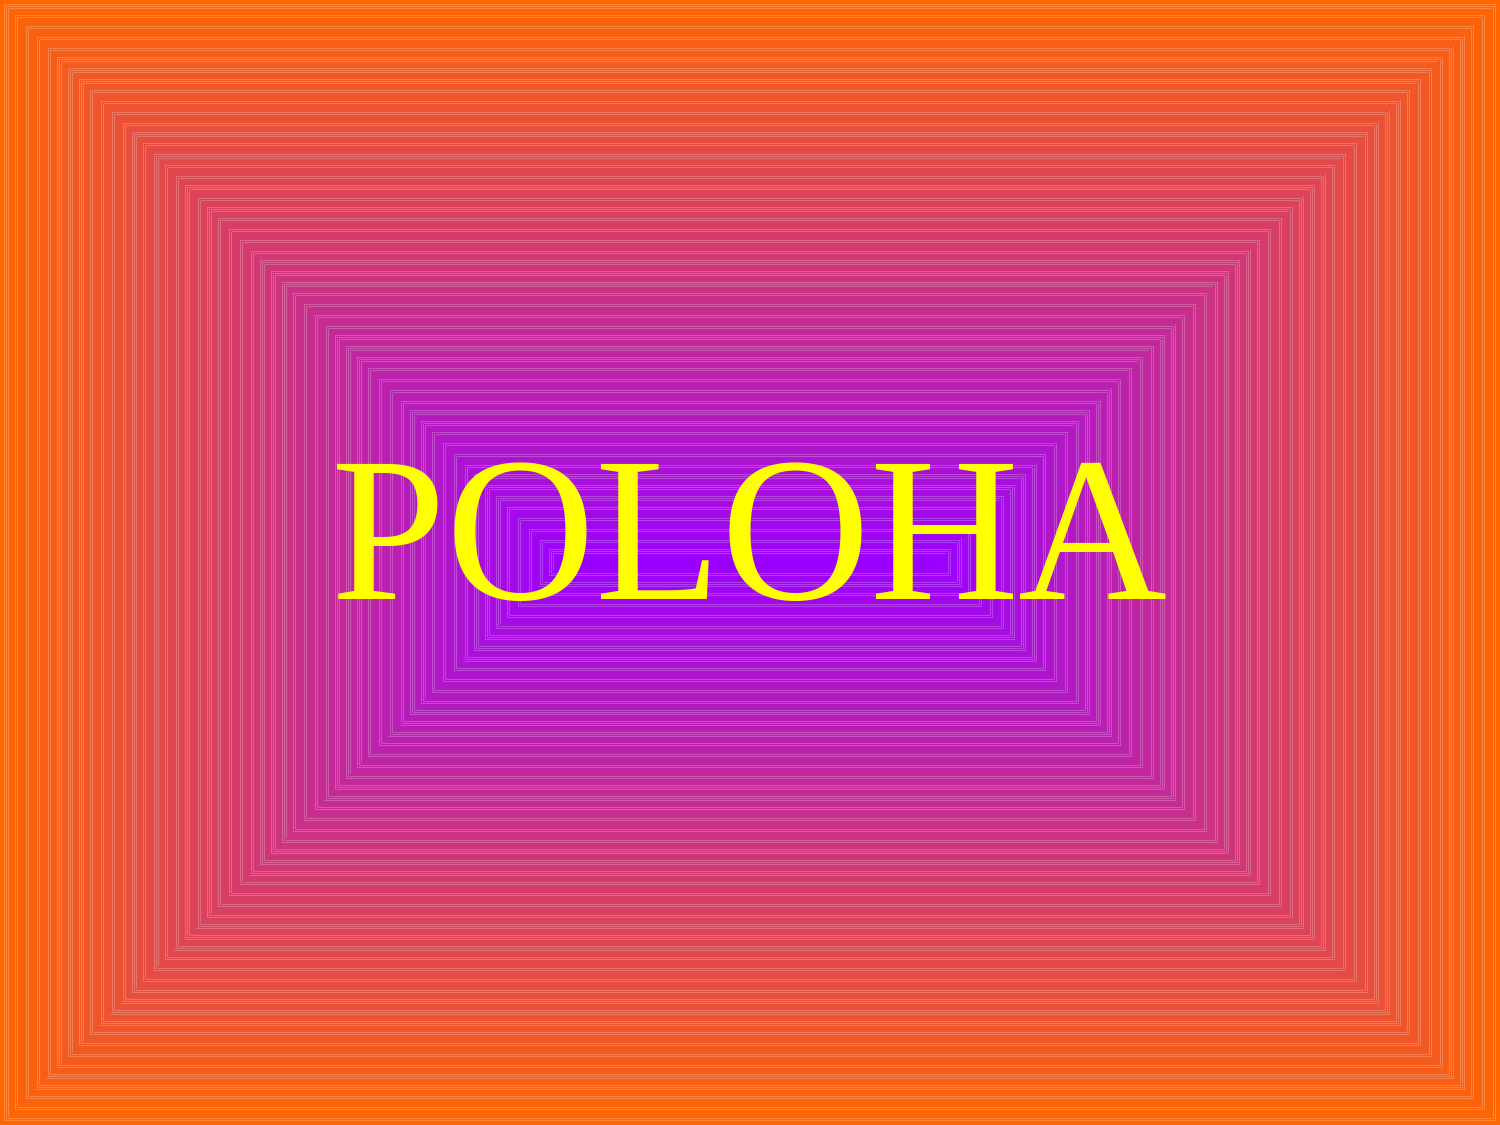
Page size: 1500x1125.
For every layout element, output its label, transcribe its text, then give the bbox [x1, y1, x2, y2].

text_box POLOHA [0, 385, 1500, 649]
